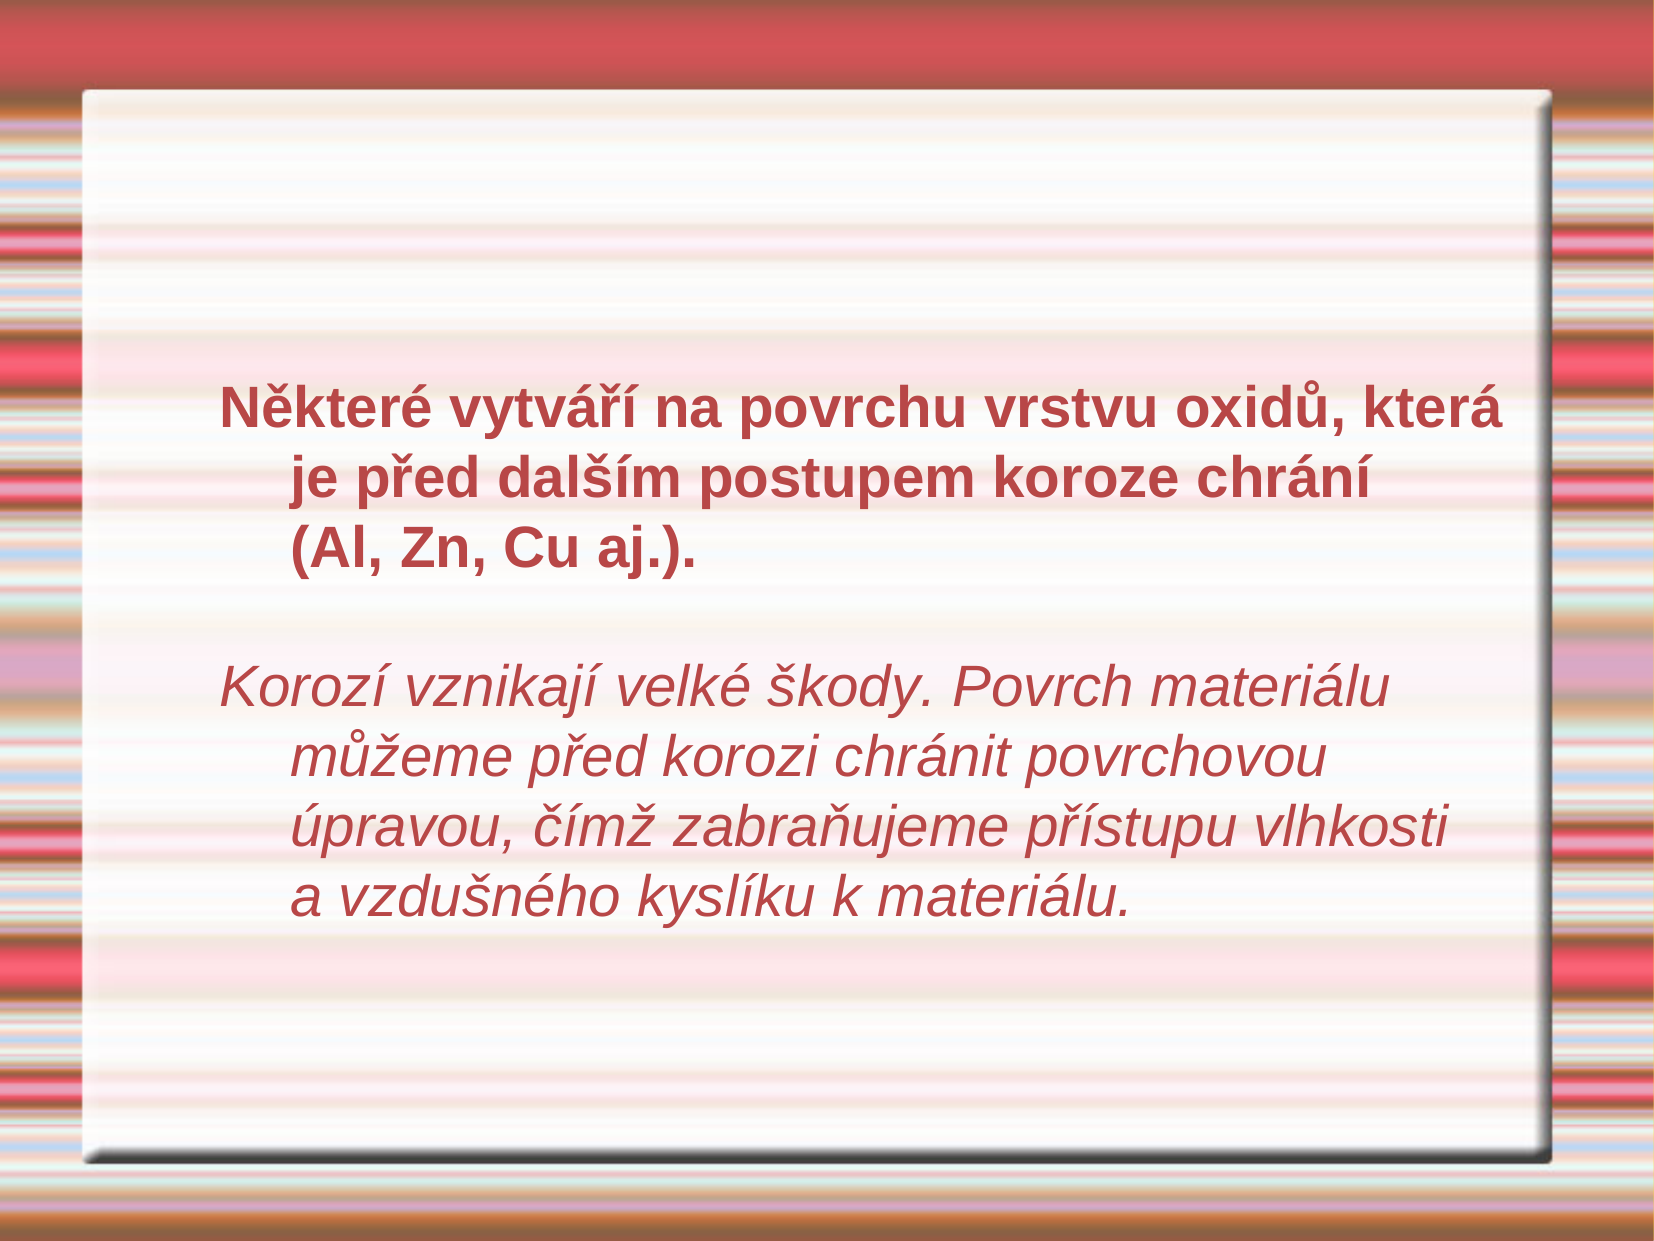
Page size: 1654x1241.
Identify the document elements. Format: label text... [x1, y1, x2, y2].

list Některé vytváří na povrchu vrstvu oxidů, která je před dalším postupem koroze chrání (Al, Zn, Cu aj.). Korozí vznikají velké škody. Povrch materiálu můžeme před korozi chránit povrchovou úpravou, čímž zabraňujeme přístupu vlhkosti a vzdušného kyslíku k materiálu. [124, 229, 1506, 1011]
